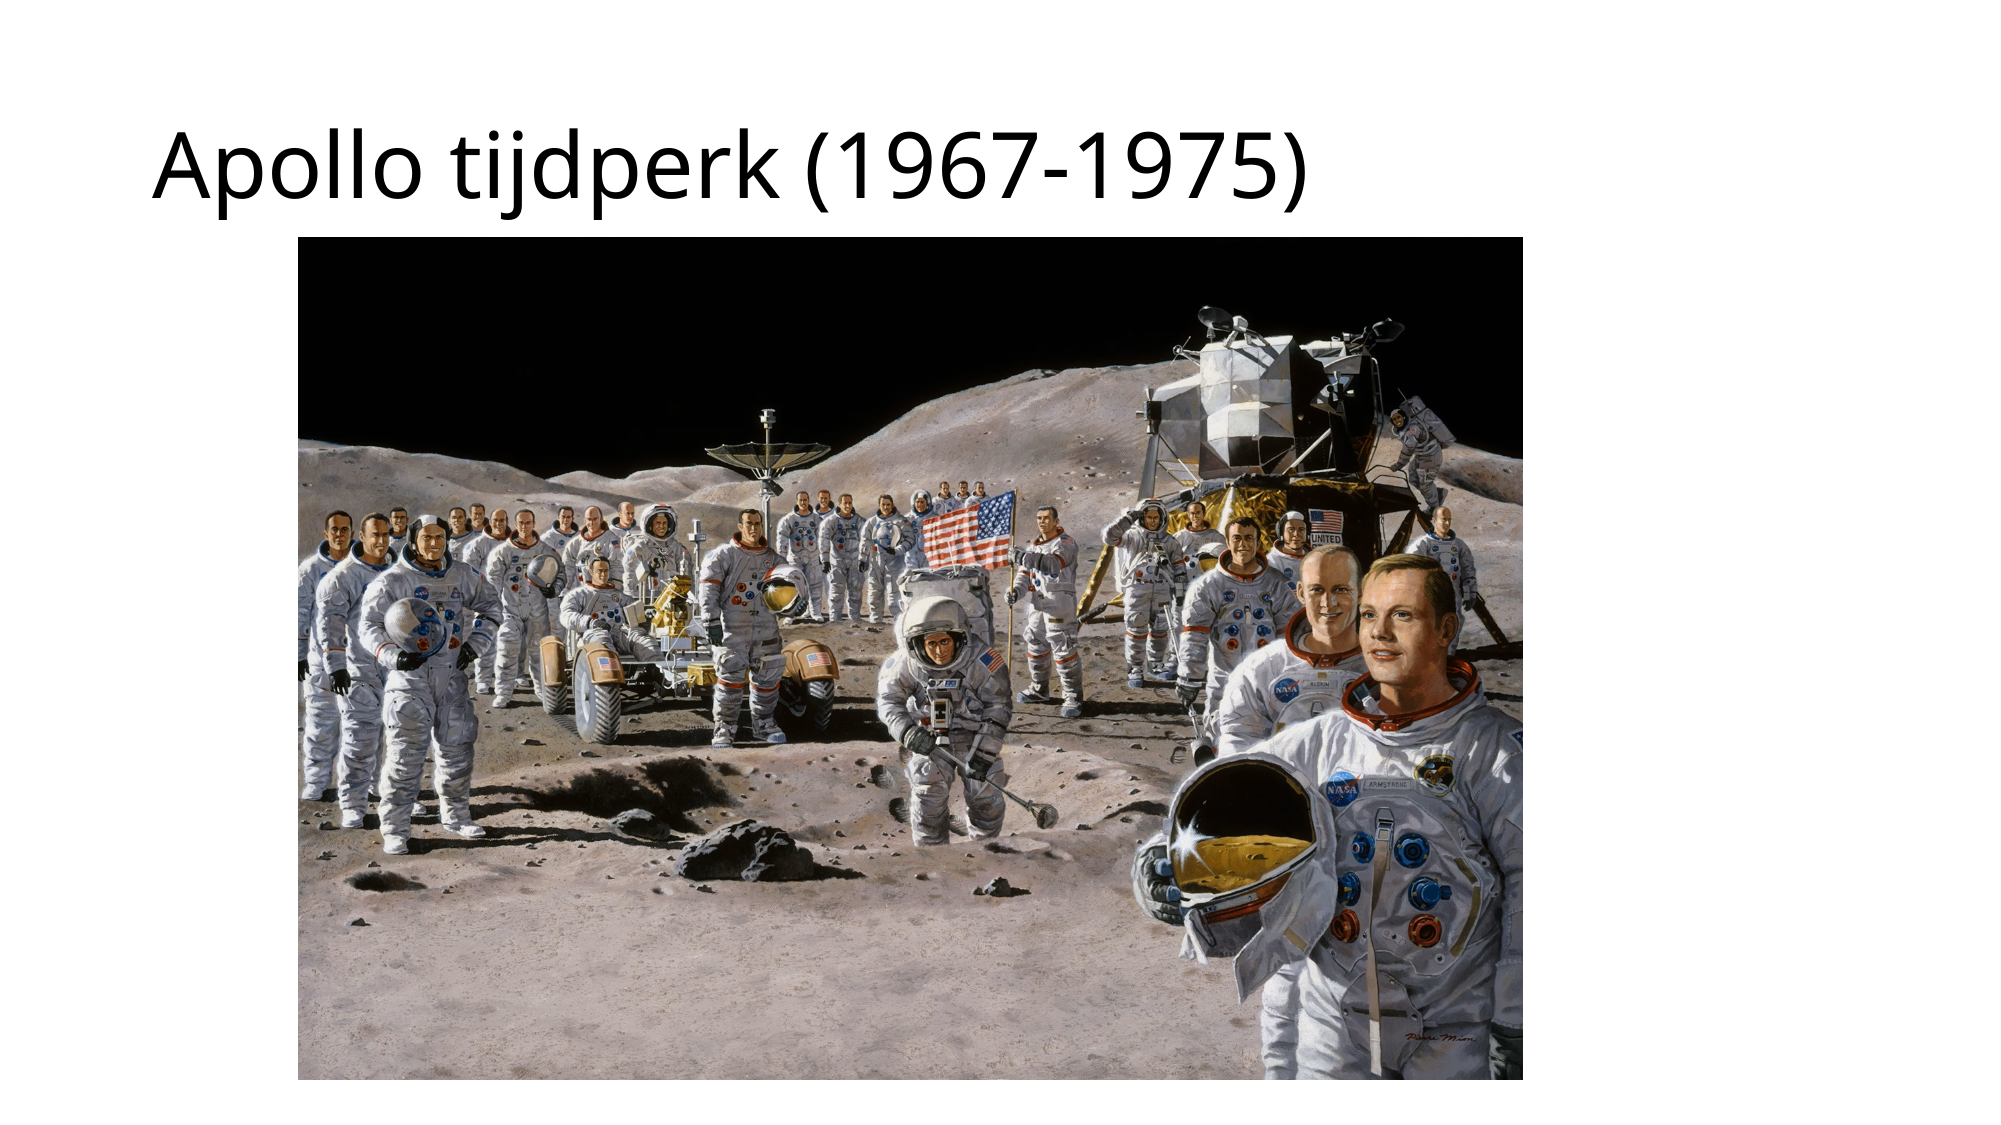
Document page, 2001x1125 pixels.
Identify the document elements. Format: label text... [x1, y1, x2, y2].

picture [298, 237, 1523, 1080]
title Apollo tijdperk (1967-1975) [137, 59, 1863, 278]
